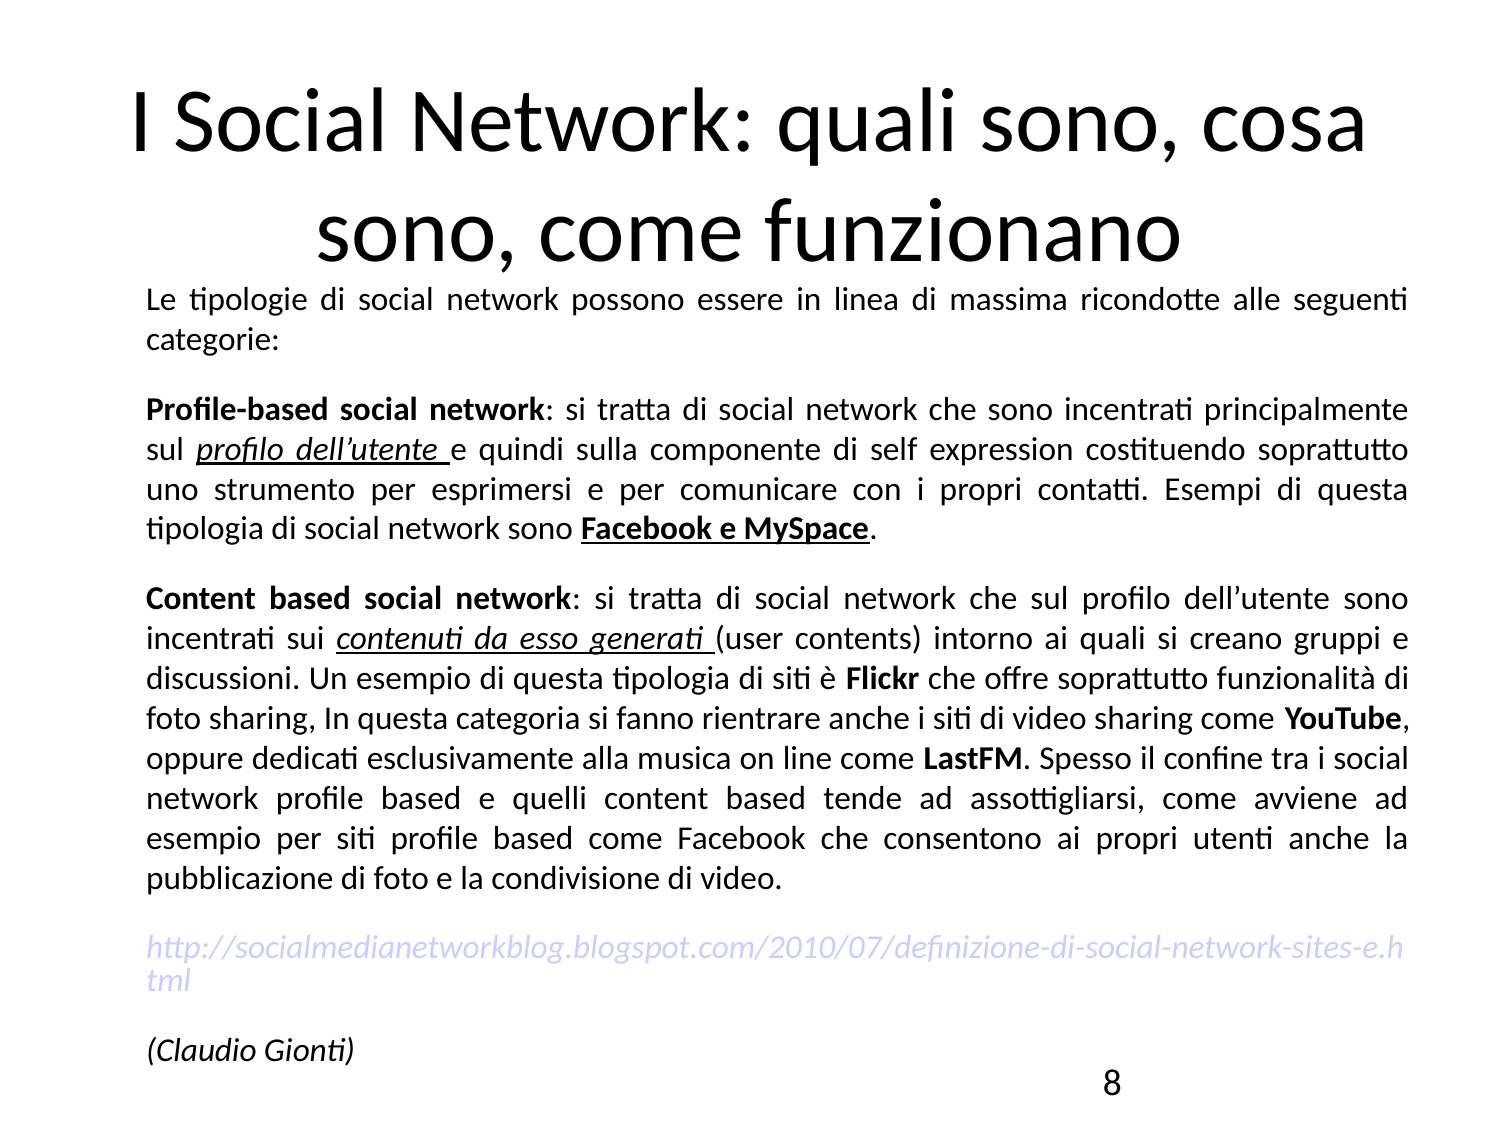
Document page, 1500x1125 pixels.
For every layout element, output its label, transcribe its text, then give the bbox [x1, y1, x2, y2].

title I Social Network: quali sono, cosa sono, come funzionano [75, 45, 1426, 262]
text_box <numero> [1074, 1042, 1426, 1103]
text_box Le tipologie di social network possono essere in linea di massima ricondotte alle seguenti categorie: Profile-based social network: si tratta di social network che sono incentrati principalmente sul profilo dell’utente e quindi sulla componente di self expression costituendo soprattutto uno strumento per esprimersi e per comunicare con i propri contatti. Esempi di questa tipologia di social network sono Facebook e MySpace. Content based social network: si tratta di social network che sul profilo dell’utente sono incentrati sui contenuti da esso generati (user contents) intorno ai quali si creano gruppi e discussioni. Un esempio di questa tipologia di siti è Flickr che offre soprattutto funzionalità di foto sharing, In questa categoria si fanno rientrare anche i siti di video sharing come YouTube, oppure dedicati esclusivamente alla musica on line come LastFM. Spesso il confine tra i social network profile based e quelli content based tende ad assottigliarsi, come avviene ad esempio per siti profile based come Facebook che consentono ai propri utenti anche la pubblicazione di foto e la condivisione di video. http://socialmedianetworkblog.blogspot.com/2010/07/definizione-di-social-network-sites-e.html (Claudio Gionti) [75, 262, 1426, 1125]
